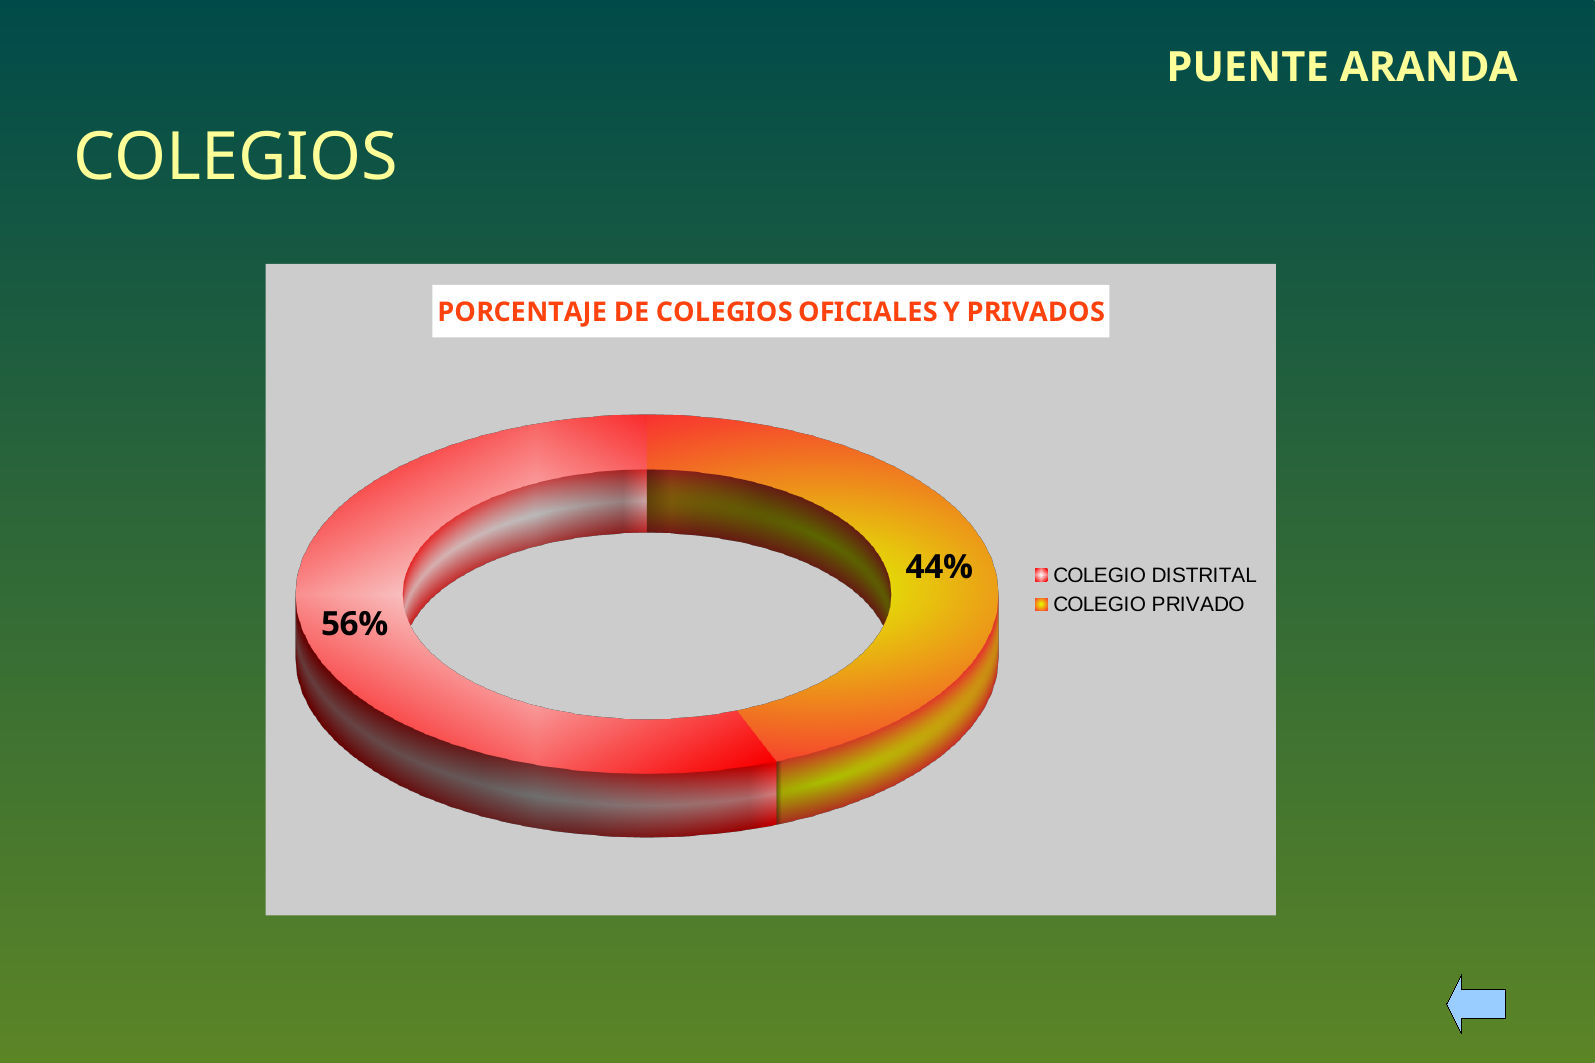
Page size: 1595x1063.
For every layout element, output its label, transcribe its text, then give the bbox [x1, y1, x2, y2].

chart [265, 263, 1276, 916]
text_box COLEGIOS [59, 101, 1418, 958]
text_box PUENTE ARANDA [1151, 29, 1565, 91]
text_box [0, 0, 1595, 1063]
